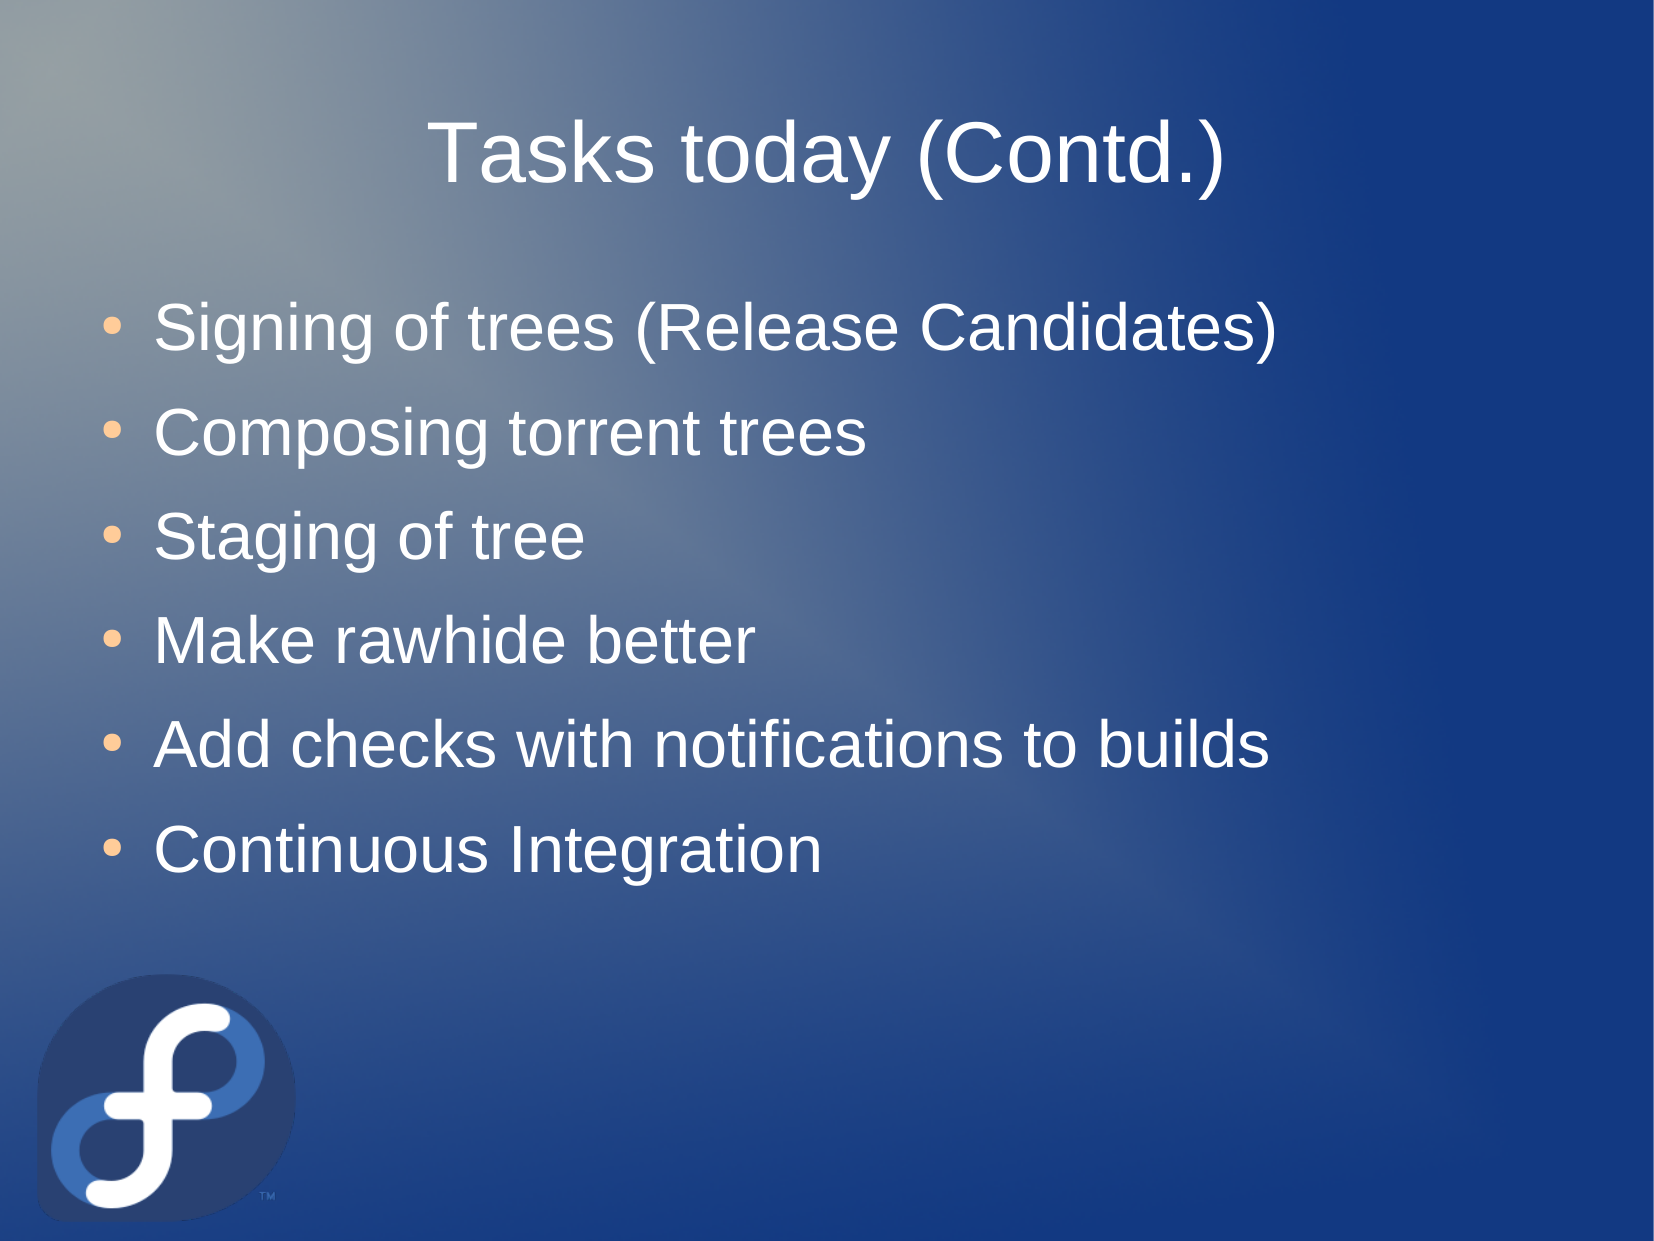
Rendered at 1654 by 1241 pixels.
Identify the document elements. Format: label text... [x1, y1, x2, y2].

list Signing of trees (Release Candidates) Composing torrent trees Staging of tree Make rawhide better Add checks with notifications to builds Continuous Integration [82, 290, 1571, 1010]
picture [0, 0, 1654, 1241]
title Tasks today (Contd.) [82, 49, 1571, 257]
